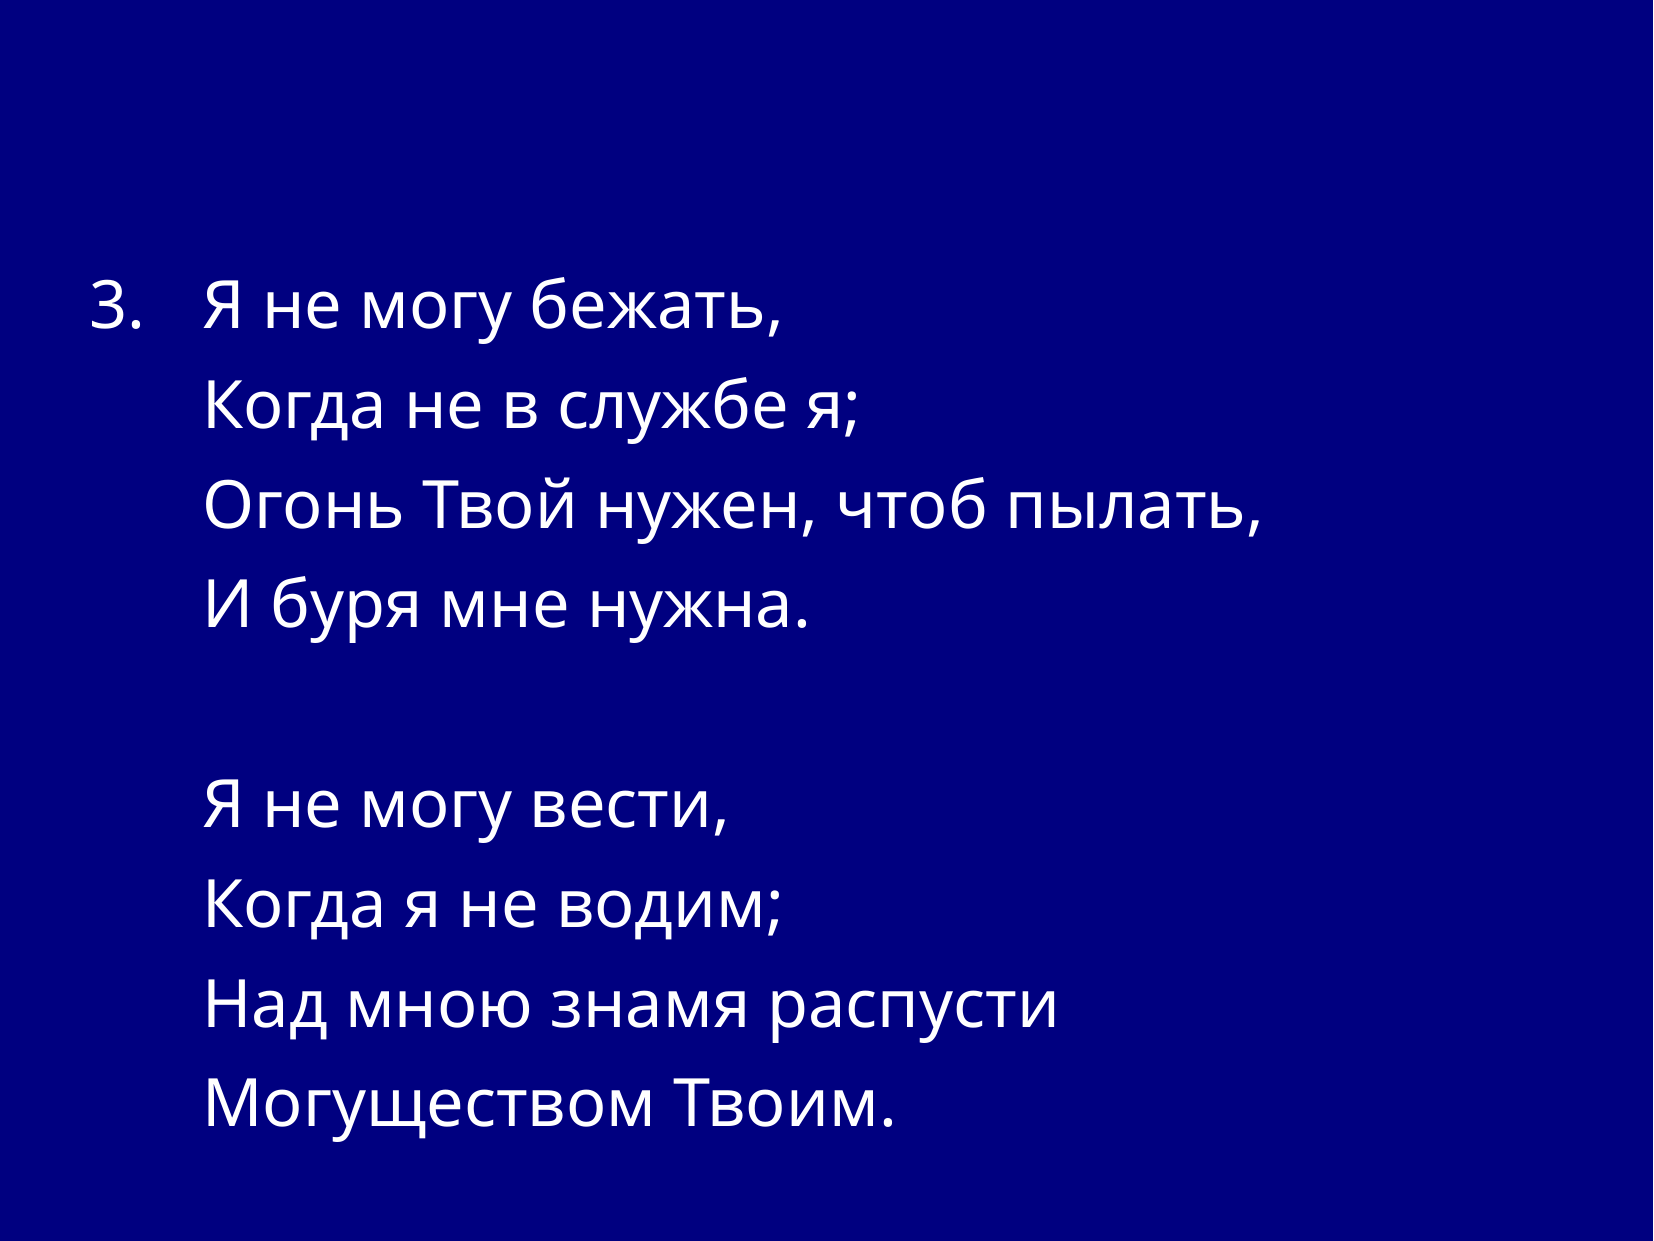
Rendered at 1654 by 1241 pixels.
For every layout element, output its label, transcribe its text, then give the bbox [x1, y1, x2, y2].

text_box 3. Я не могу бежать, Когда не в службе я; Огонь Твой нужен, чтоб пылать, И буря мне нужна. Я не могу вести, Когда я не водим; Над мною знамя распусти Могуществом Твоим. [75, 150, 1576, 1163]
